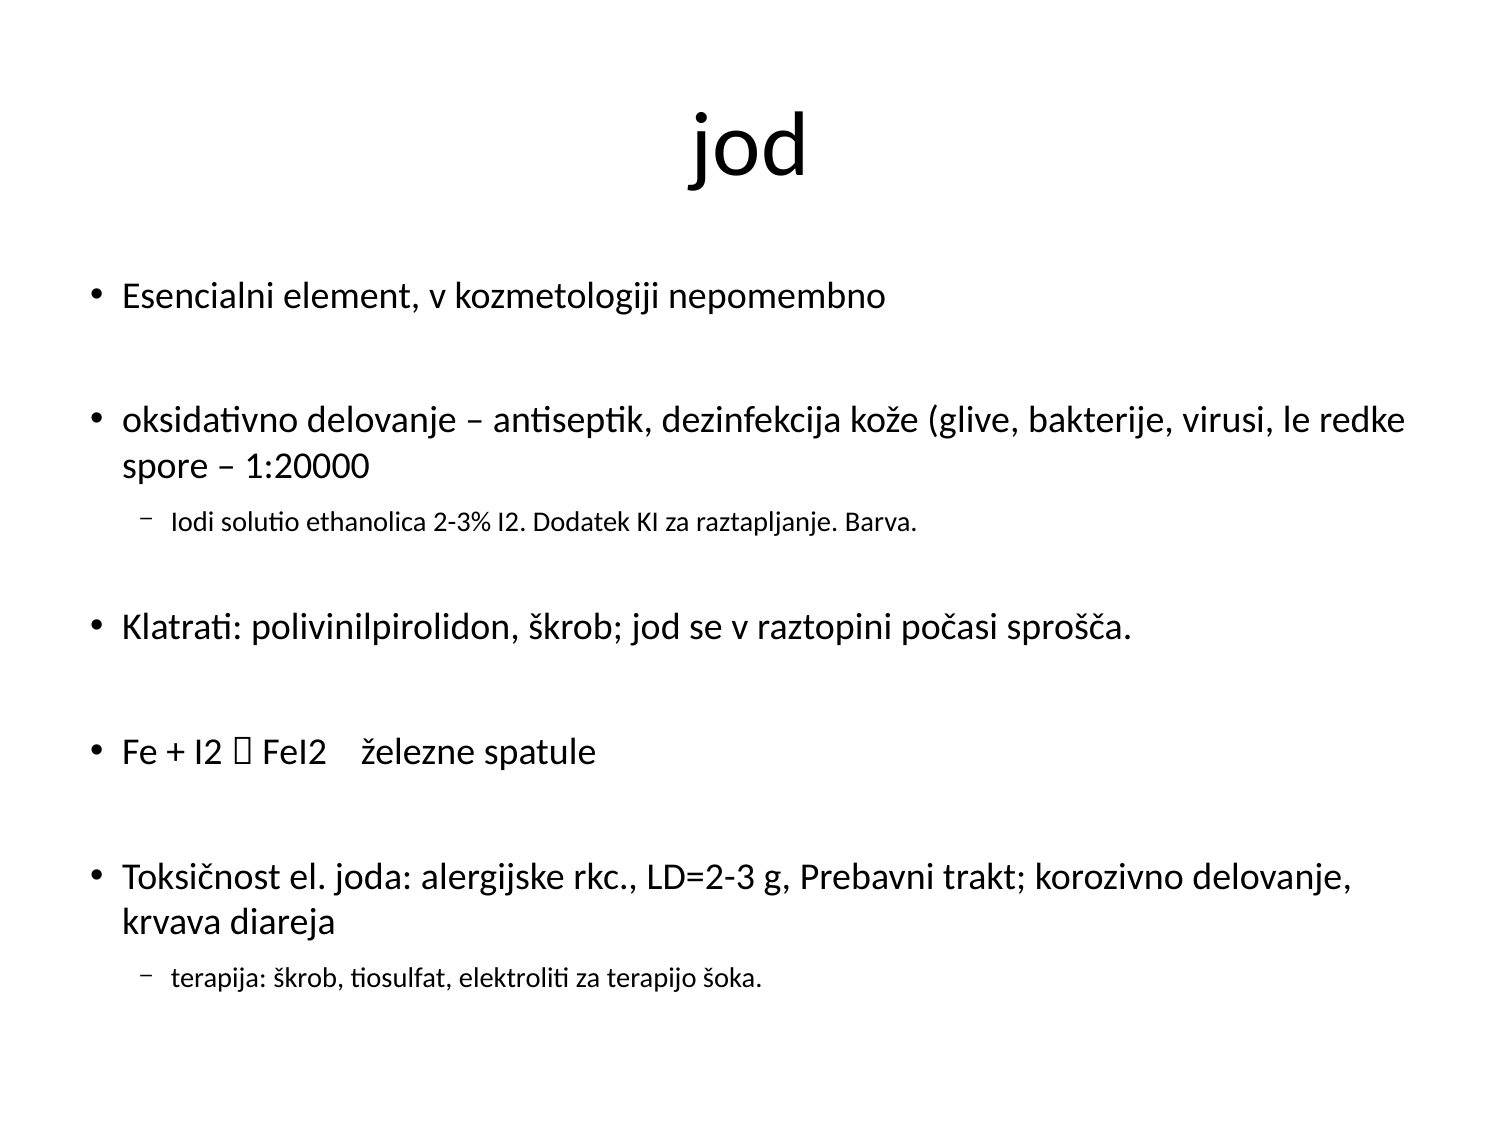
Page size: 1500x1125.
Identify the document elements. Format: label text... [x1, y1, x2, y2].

list Esencialni element, v kozmetologiji nepomembno oksidativno delovanje – antiseptik, dezinfekcija kože (glive, bakterije, virusi, le redke spore – 1:20000 Iodi solutio ethanolica 2-3% I2. Dodatek KI za raztapljanje. Barva. Klatrati: polivinilpirolidon, škrob; jod se v raztopini počasi sprošča. Fe + I2  FeI2 železne spatule Toksičnost el. joda: alergijske rkc., LD=2-3 g, Prebavni trakt; korozivno delovanje, krvava diareja terapija: škrob, tiosulfat, elektroliti za terapijo šoka. [75, 262, 1425, 1005]
title jod [75, 45, 1425, 233]
